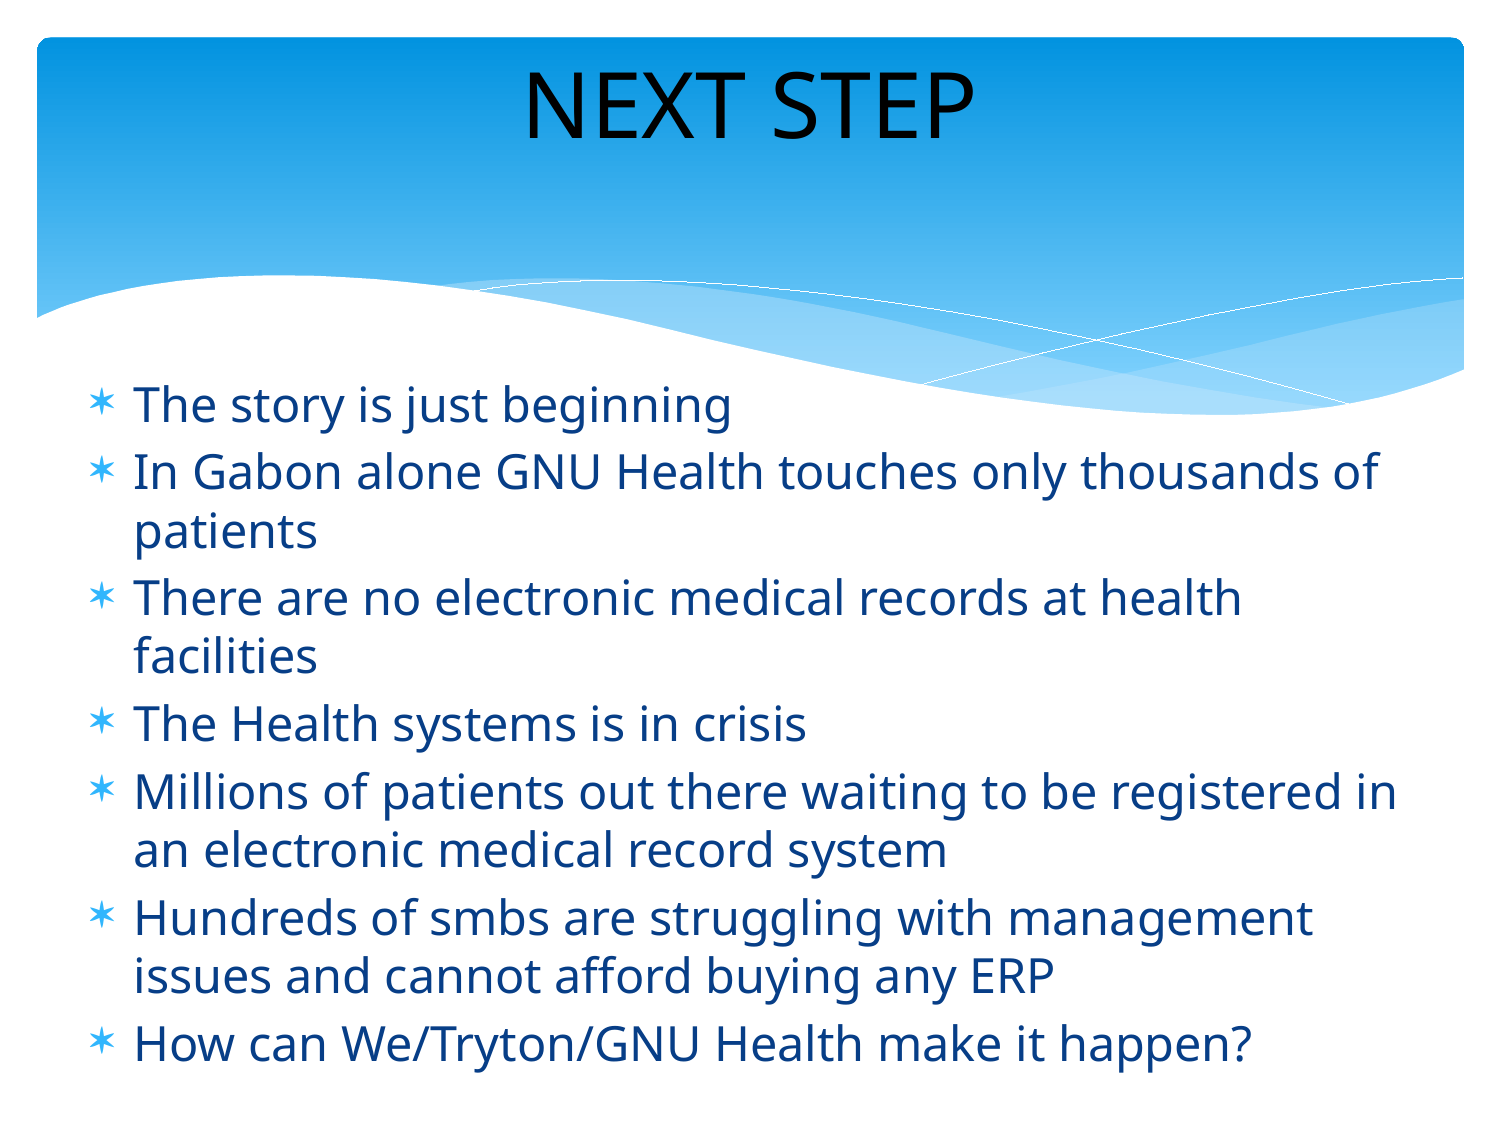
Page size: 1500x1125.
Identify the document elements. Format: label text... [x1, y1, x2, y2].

list The story is just beginning In Gabon alone GNU Health touches only thousands of patients There are no electronic medical records at health facilities The Health systems is in crisis Millions of patients out there waiting to be registered in an electronic medical record system Hundreds of smbs are struggling with management issues and cannot afford buying any ERP How can We/Tryton/GNU Health make it happen? [75, 230, 1425, 1084]
title NEXT STEP [75, 28, 1425, 174]
